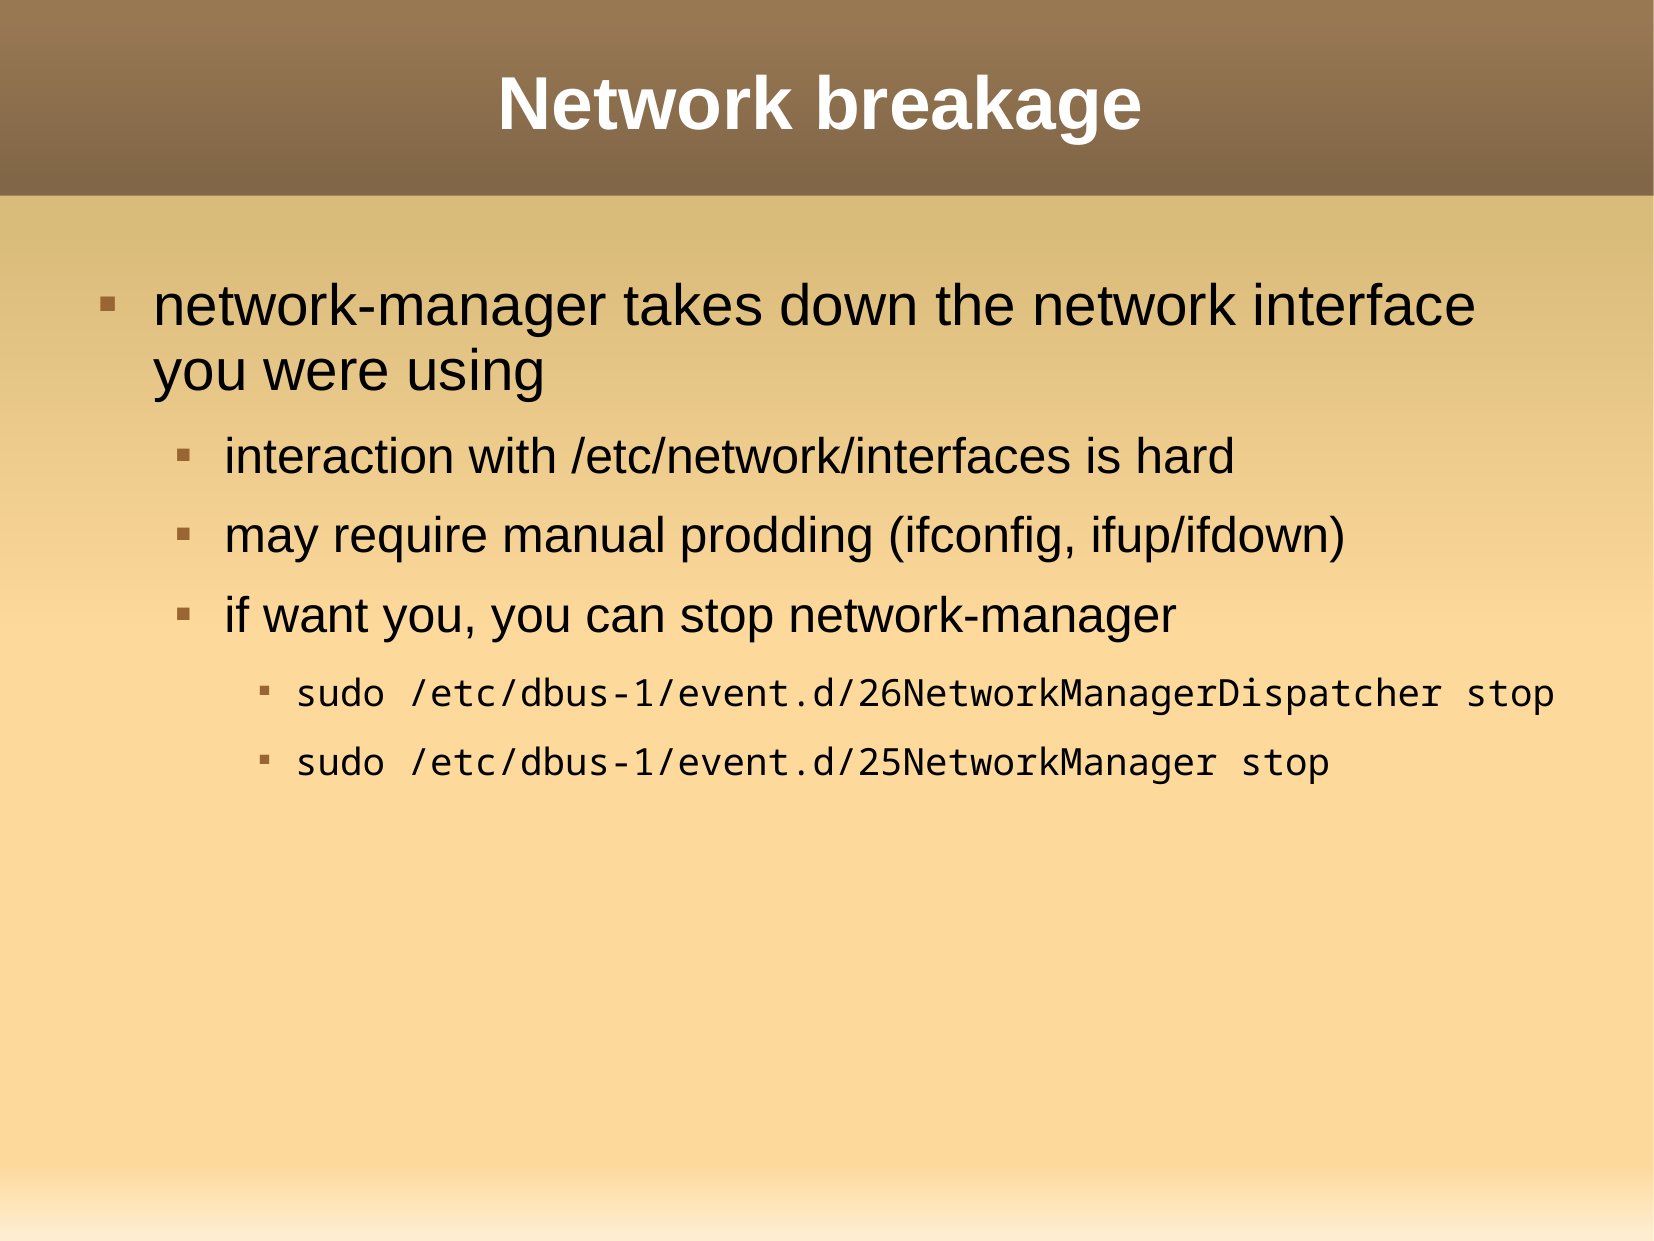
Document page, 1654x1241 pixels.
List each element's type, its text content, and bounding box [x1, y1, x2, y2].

picture [0, 0, 1654, 1241]
list network-manager takes down the network interface you were using interaction with /etc/network/interfaces is hard may require manual prodding (ifconfig, ifup/ifdown) if want you, you can stop network-manager sudo /etc/dbus-1/event.d/26NetworkManagerDispatcher stop sudo /etc/dbus-1/event.d/25NetworkManager stop [82, 272, 1571, 1077]
title Network breakage [76, 0, 1565, 208]
